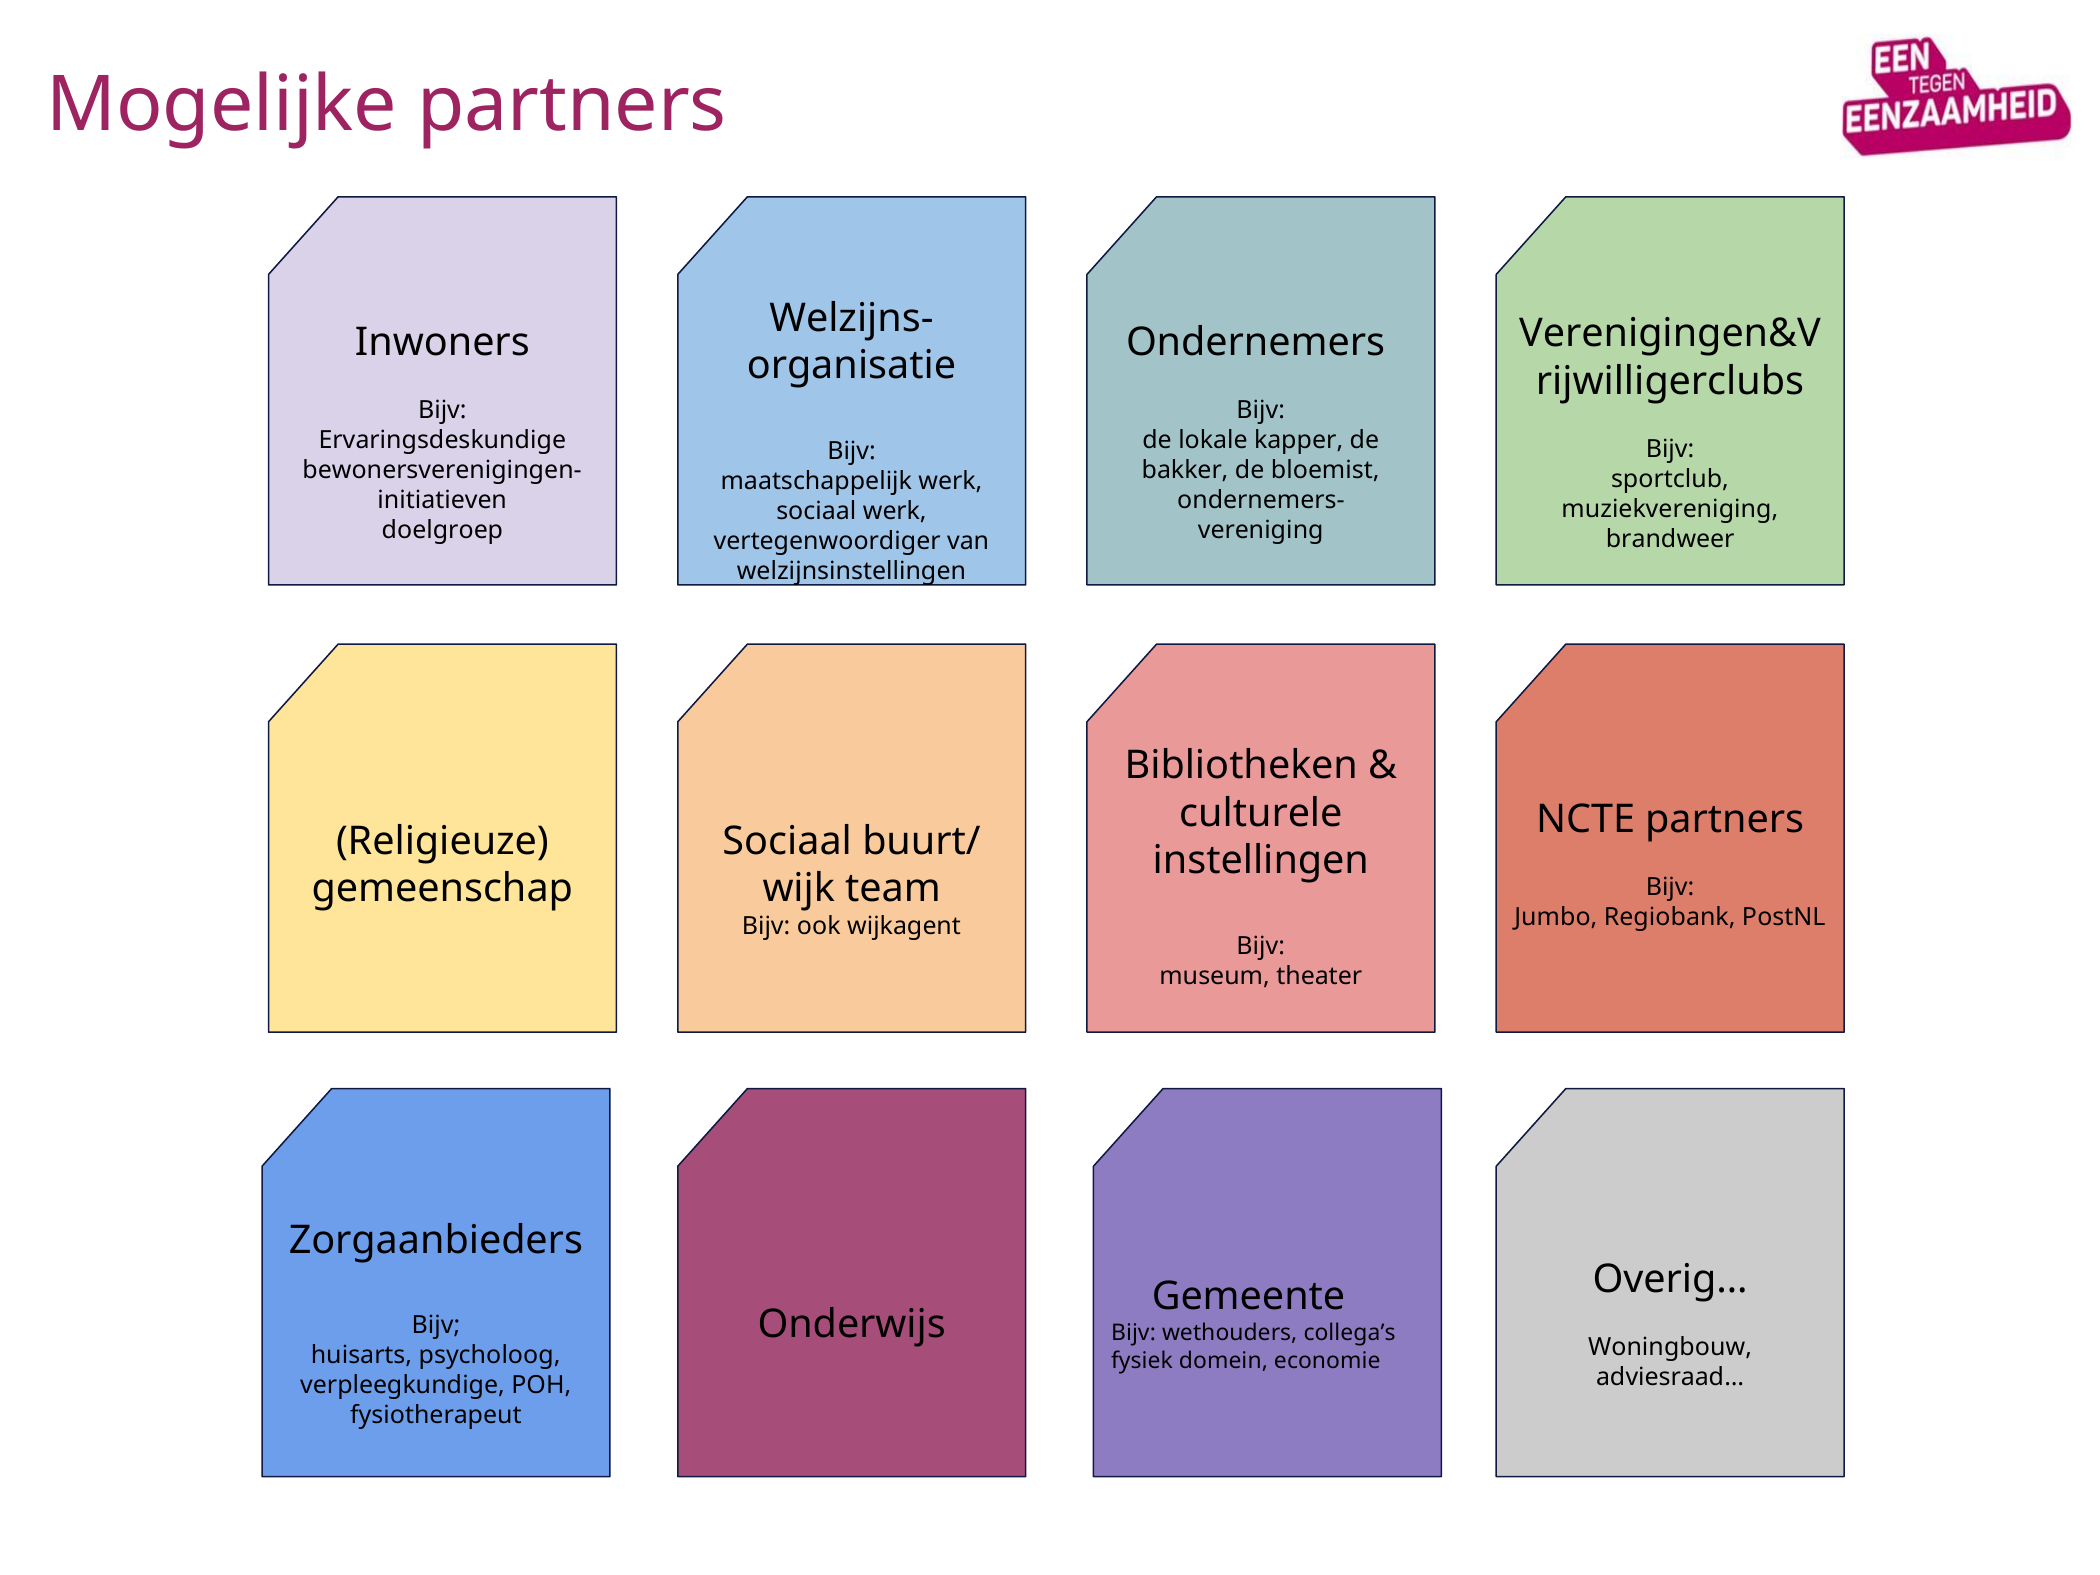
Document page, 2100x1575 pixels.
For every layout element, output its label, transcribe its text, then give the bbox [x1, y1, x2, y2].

text_box Onderwijs [677, 1088, 1026, 1477]
text_box (Religieuze) gemeenschap [268, 644, 617, 1033]
text_box Sociaal buurt/ wijk team Bijv: ook wijkagent [677, 644, 1026, 1033]
text_box NCTE partners Bijv: Jumbo, Regiobank, PostNL [1496, 644, 1845, 1033]
text_box Ondernemers Bijv: de lokale kapper, de bakker, de bloemist, ondernemers- vereniging [1086, 196, 1435, 585]
text_box Gemeente Bijv: wethouders, collega’s fysiek domein, economie [1093, 1088, 1442, 1477]
text_box Zorgaanbieders Bijv; huisarts, psycholoog, verpleegkundige, POH, fysiotherapeut [262, 1088, 610, 1477]
title Mogelijke partners [29, 15, 2076, 197]
text_box Bibliotheken & culturele instellingen Bijv: museum, theater [1086, 644, 1435, 1033]
text_box Verenigingen&Vrijwilligerclubs Bijv: sportclub, muziekvereniging, brandweer [1496, 196, 1845, 585]
text_box Welzijns- organisatie Bijv: maatschappelijk werk, sociaal werk, vertegenwoordiger van welzijnsinstellingen [677, 196, 1026, 585]
text_box Overig… Woningbouw, adviesraad… [1496, 1088, 1845, 1477]
text_box Inwoners Bijv: Ervaringsdeskundige bewonersverenigingen- initiatieven doelgroep [268, 196, 617, 585]
